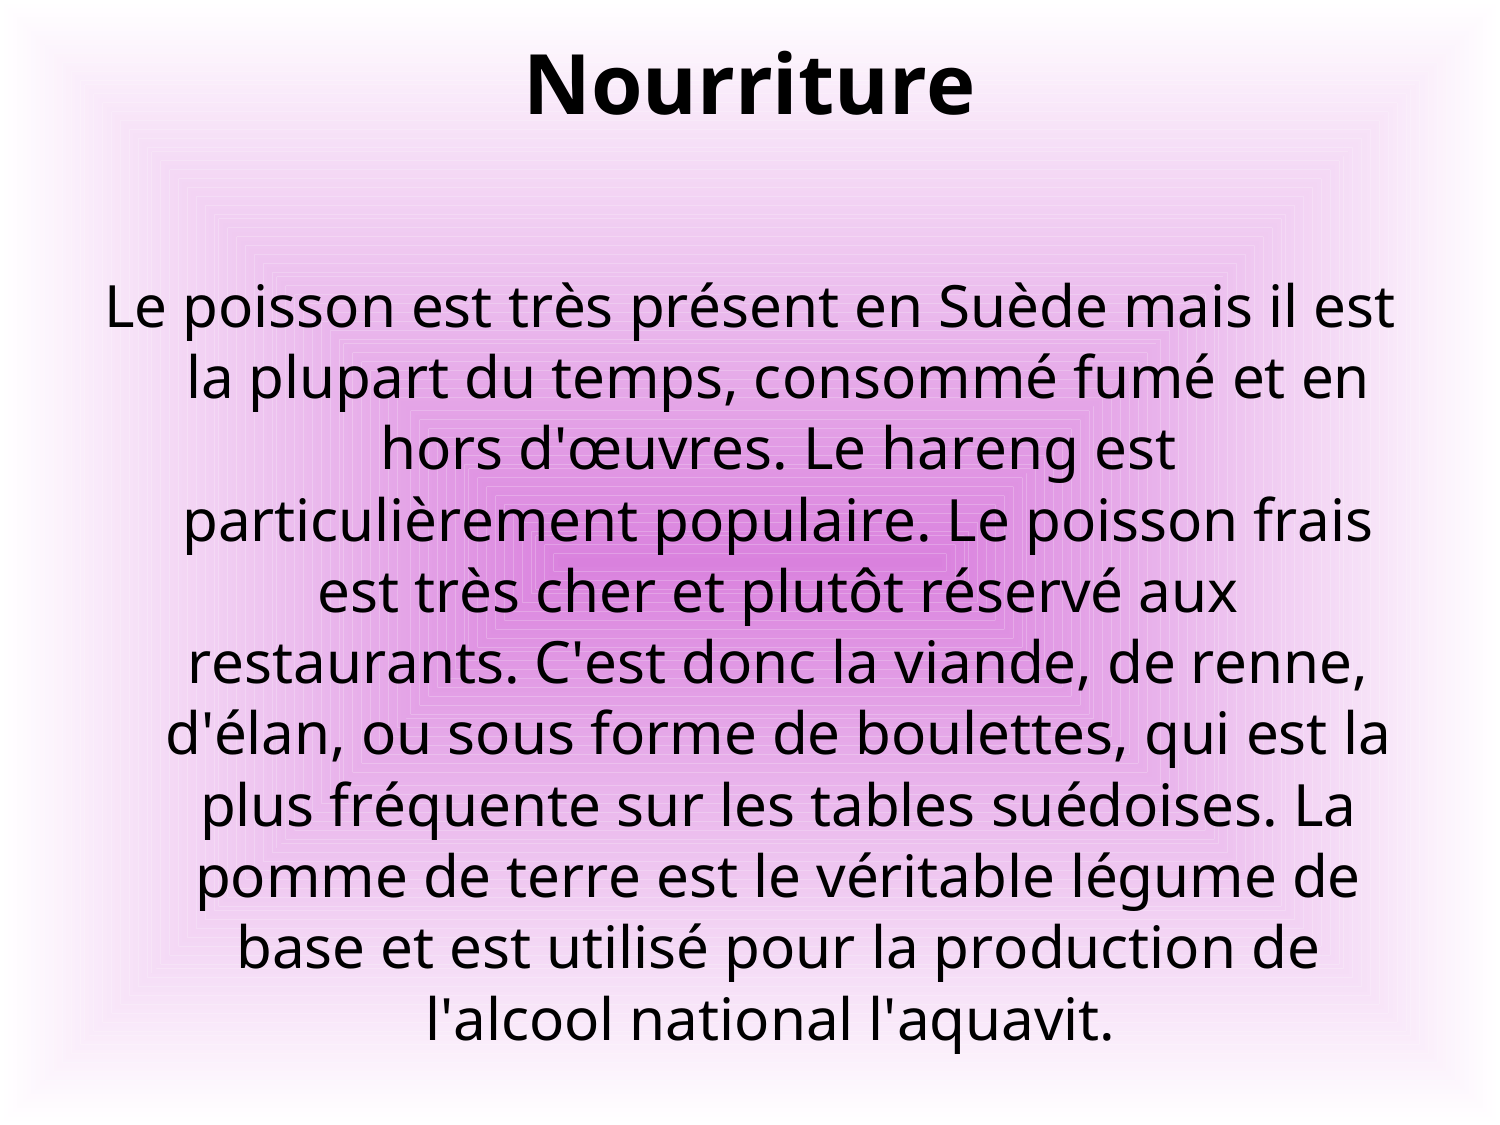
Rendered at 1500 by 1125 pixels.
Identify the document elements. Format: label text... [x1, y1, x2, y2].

list Le poisson est très présent en Suède mais il est la plupart du temps, consommé fumé et en hors d'œuvres. Le hareng est particulièrement populaire. Le poisson frais est très cher et plutôt réservé aux restaurants. C'est donc la viande, de renne, d'élan, ou sous forme de boulettes, qui est la plus fréquente sur les tables suédoises. La pomme de terre est le véritable légume de base et est utilisé pour la production de l'alcool national l'aquavit. [75, 262, 1426, 1017]
title Nourriture [75, 34, 1426, 244]
